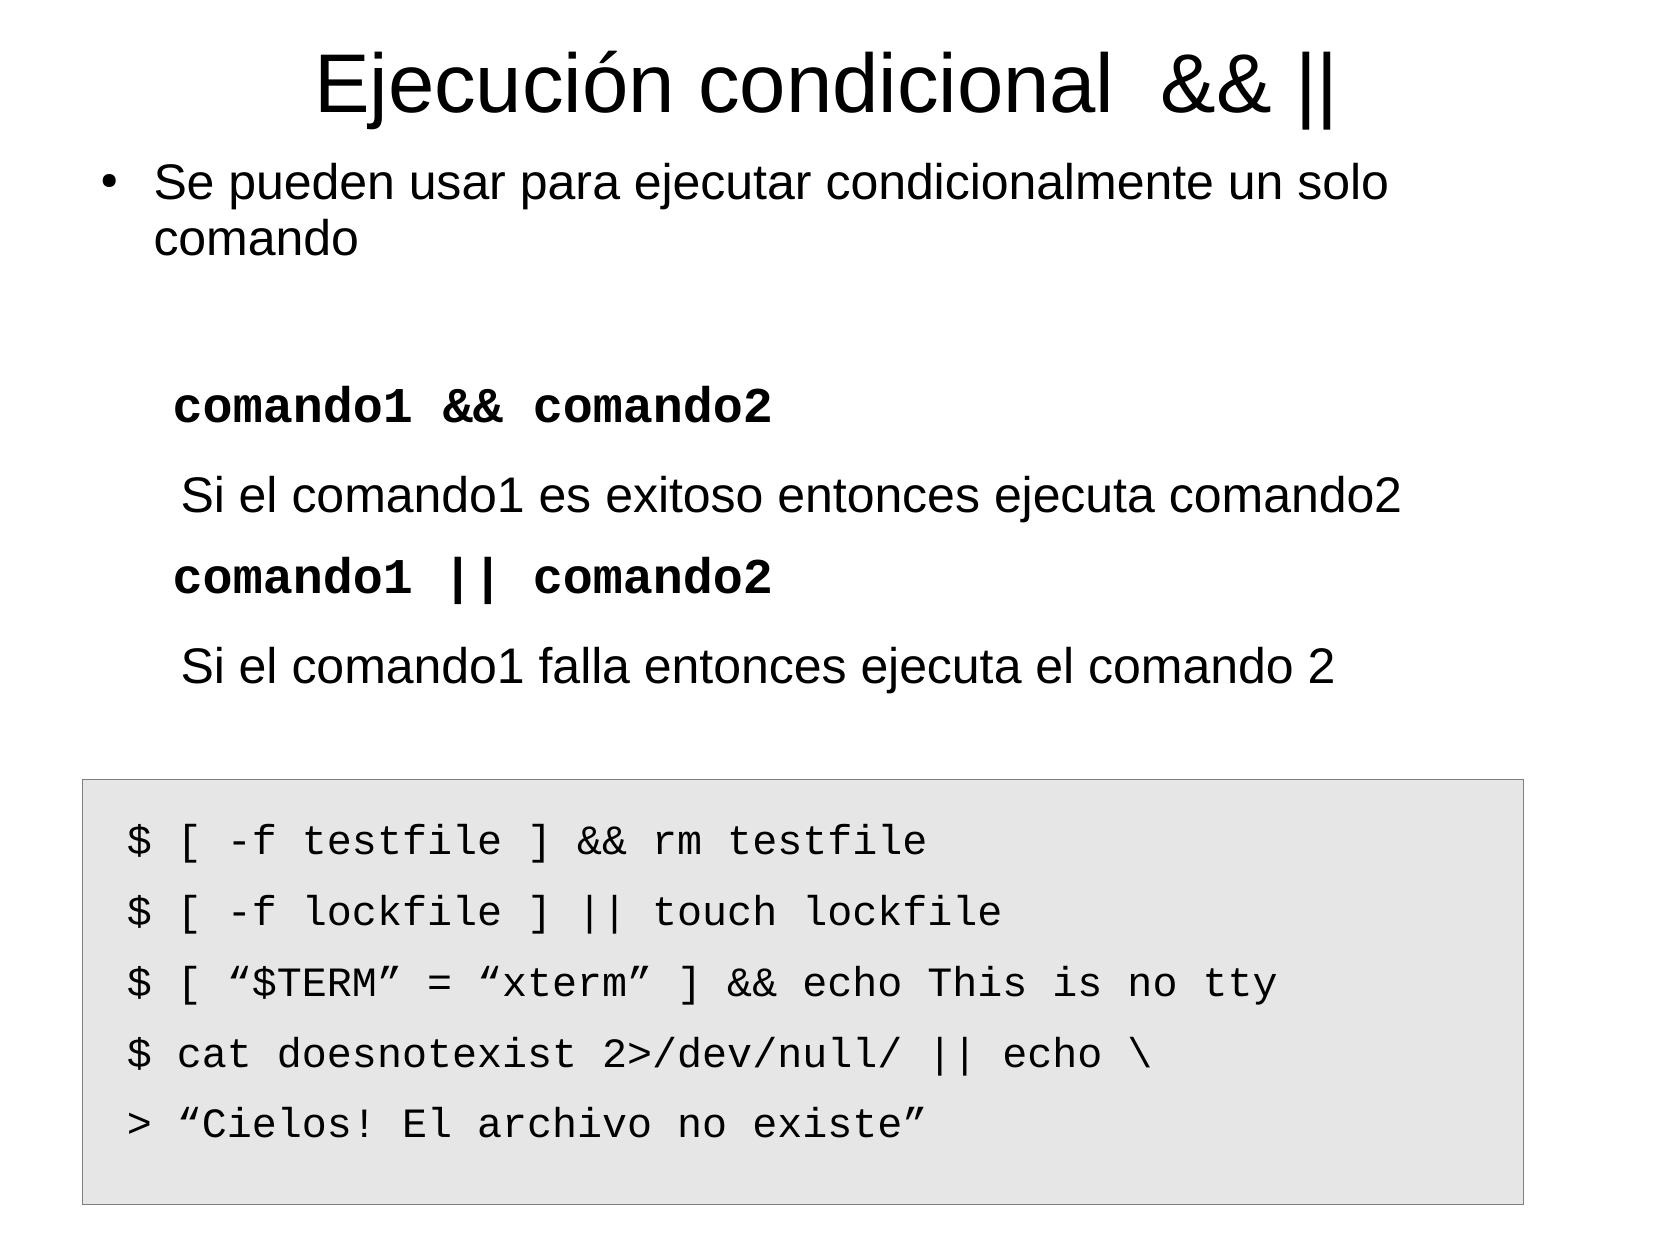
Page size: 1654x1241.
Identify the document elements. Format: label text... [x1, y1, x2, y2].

list Se pueden usar para ejecutar condicionalmente un solo comando comando1 && comando2 Si el comando1 es exitoso entonces ejecuta comando2 comando1 || comando2 Si el comando1 falla entonces ejecuta el comando 2 [82, 154, 1571, 697]
text_box $ [ -f testfile ] && rm testfile $ [ -f lockfile ] || touch lockfile $ [ “$TERM” = “xterm” ] && echo This is no tty $ cat doesnotexist 2>/dev/null/ || echo \ > “Cielos! El archivo no existe” [82, 779, 1524, 1205]
title Ejecución condicional && || [82, 19, 1571, 148]
